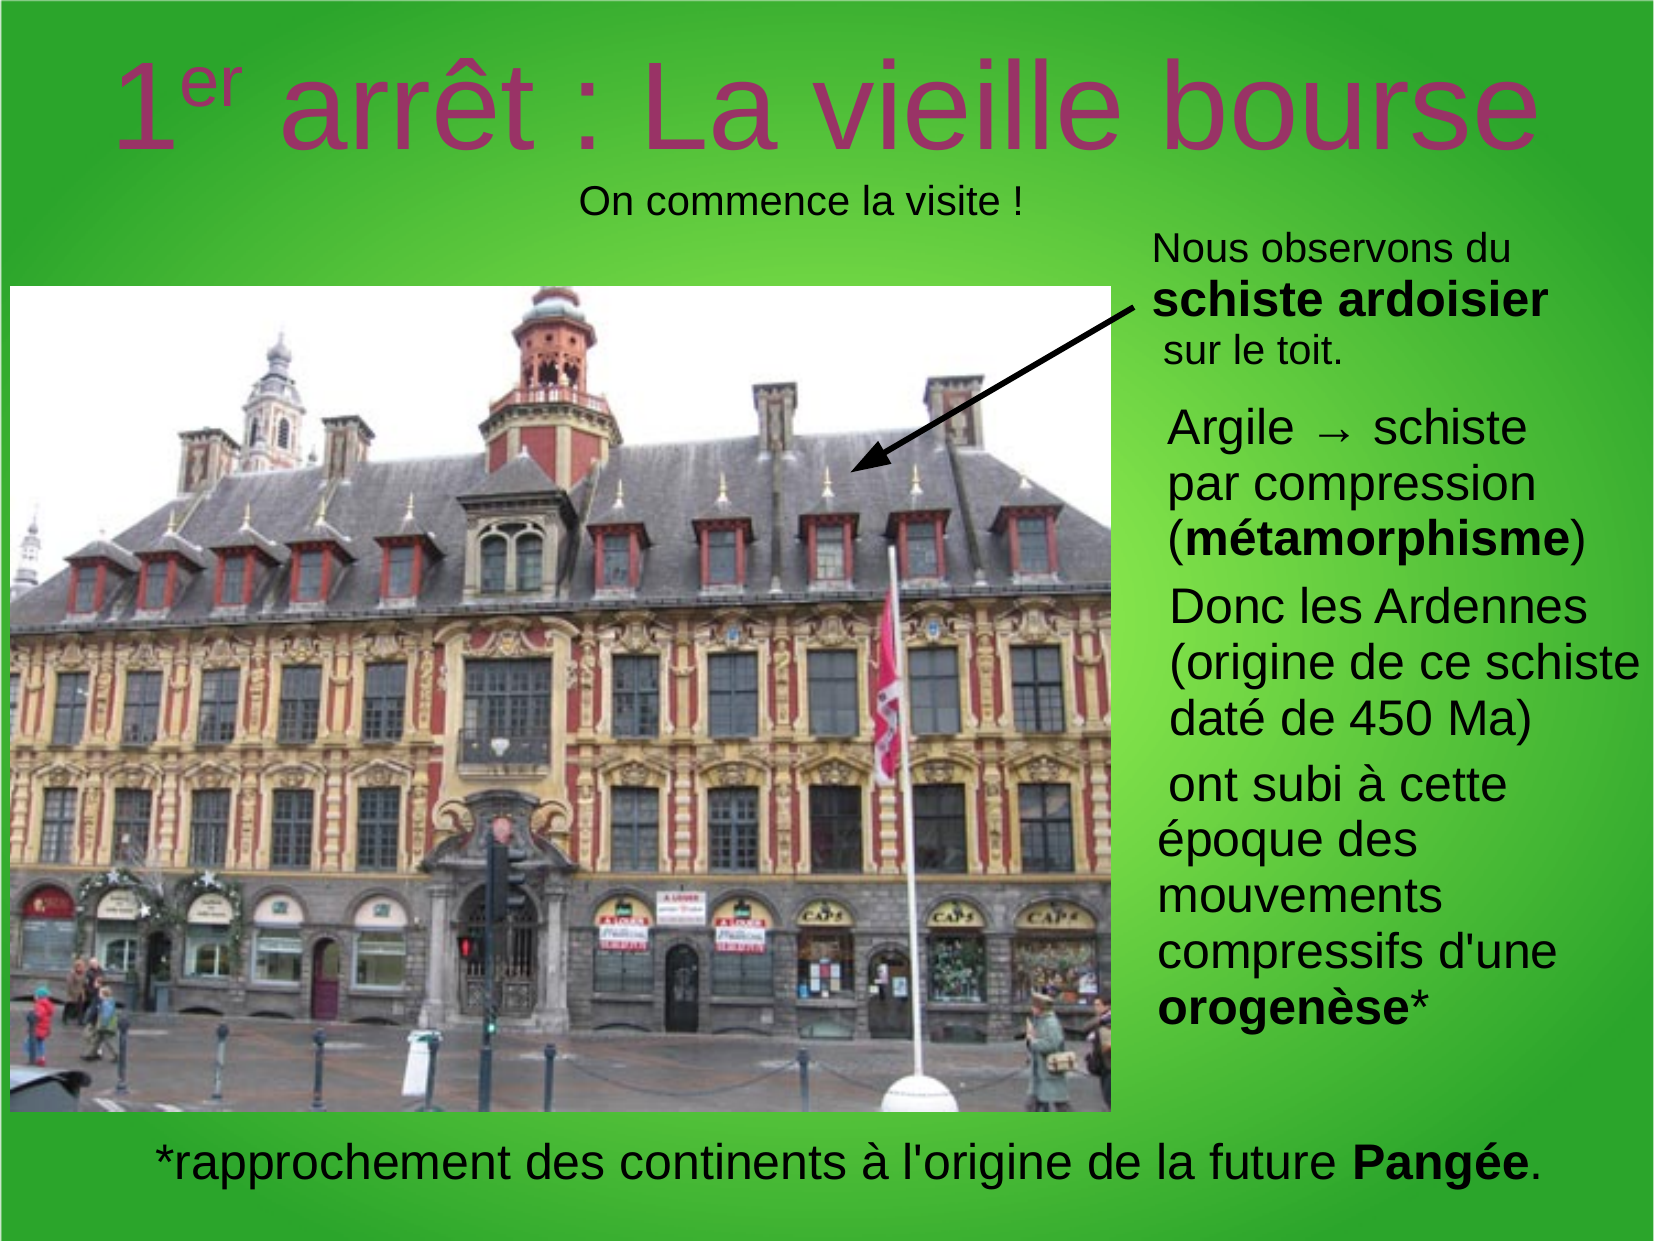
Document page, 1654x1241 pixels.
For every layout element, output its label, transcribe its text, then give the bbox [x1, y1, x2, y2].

text_box Argile → schiste par compression (métamorphisme) [1096, 398, 1607, 579]
text_box Donc les Ardennes (origine de ce schiste daté de 450 Ma) [1169, 578, 1642, 768]
picture [0, 0, 1654, 1241]
text_box ont subi à cette époque des mouvements compressifs d'une orogenèse* [1157, 755, 1634, 1063]
text_box On commence la visite ! [507, 177, 1054, 239]
text_box *rapprochement des continents à l'origine de la future Pangée. [70, 1133, 1654, 1197]
text_box Nous observons du schiste ardoisier sur le toit. [1151, 224, 1654, 378]
title 1er arrêt : La vieille bourse [82, 2, 1571, 210]
